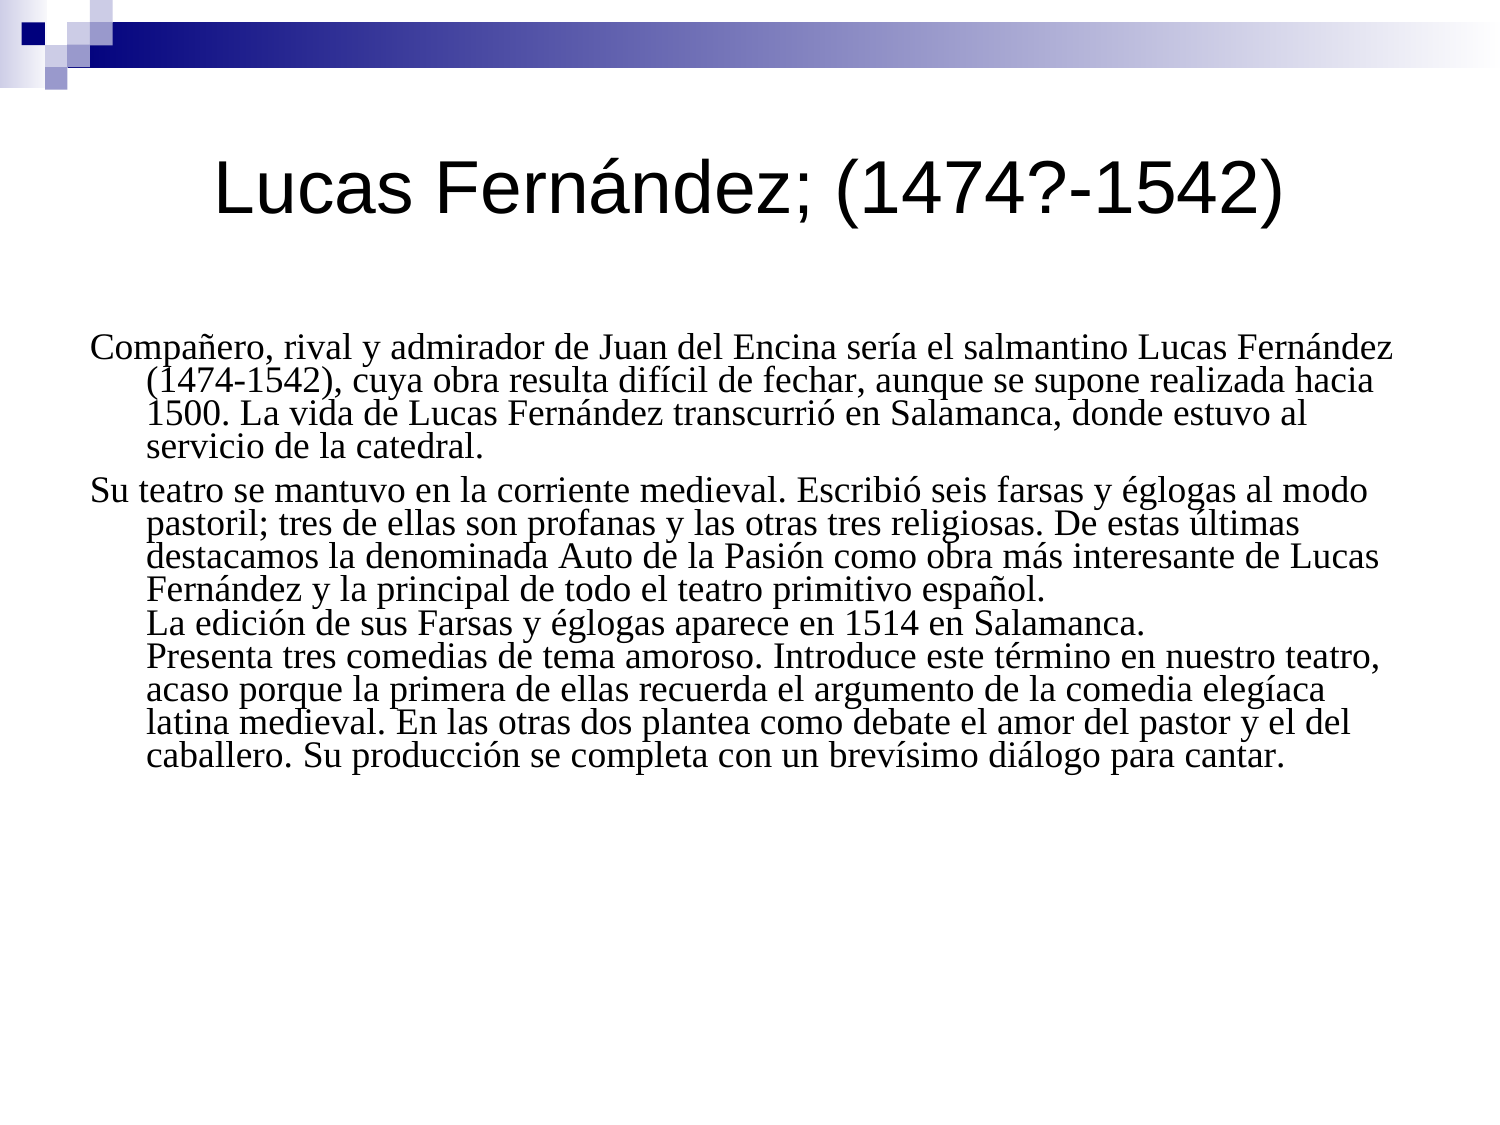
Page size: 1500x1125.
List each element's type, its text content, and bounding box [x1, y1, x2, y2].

title Lucas Fernández; (1474?-1542) [75, 75, 1426, 301]
list Compañero, rival y admirador de Juan del Encina sería el salmantino Lucas Fernández (1474-1542), cuya obra resulta difícil de fechar, aunque se supone realizada hacia 1500. La vida de Lucas Fernández transcurrió en Salamanca, donde estuvo al servicio de la catedral. Su teatro se mantuvo en la corriente medieval. Escribió seis farsas y églogas al modo pastoril; tres de ellas son profanas y las otras tres religiosas. De estas últimas destacamos la denominada Auto de la Pasión como obra más interesante de Lucas Fernández y la principal de todo el teatro primitivo español. La edición de sus Farsas y églogas aparece en 1514 en Salamanca. Presenta tres comedias de tema amoroso. Introduce este término en nuestro teatro, acaso porque la primera de ellas recuerda el argumento de la comedia elegíaca latina medieval. En las otras dos plantea como debate el amor del pastor y el del caballero. Su producción se completa con un brevísimo diálogo para cantar. [75, 324, 1426, 963]
